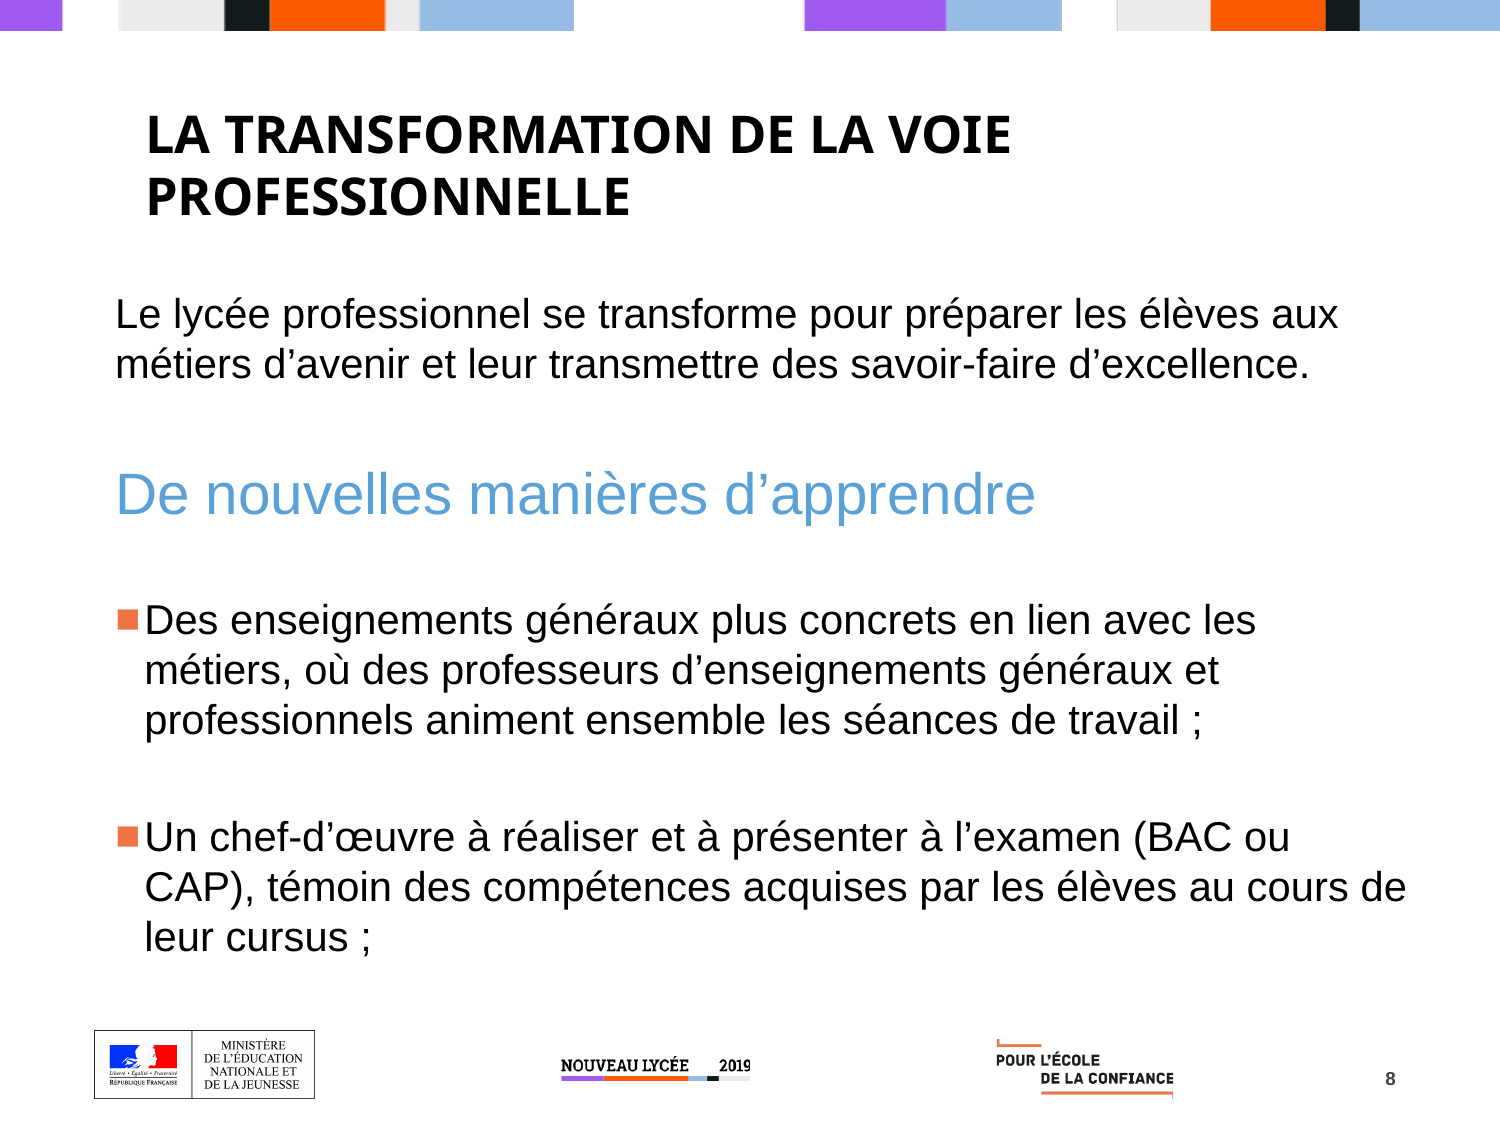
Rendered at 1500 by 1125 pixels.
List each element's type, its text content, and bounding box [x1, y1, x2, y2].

picture [94, 1030, 315, 1099]
title La transformation de la voie professionnelle [130, 58, 1424, 269]
slide_number <numéro> [1337, 1048, 1411, 1109]
list Le lycée professionnel se transforme pour préparer les élèves aux métiers d’avenir et leur transmettre des savoir-faire d’excellence. De nouvelles manières d’apprendre Des enseignements généraux plus concrets en lien avec les métiers, où des professeurs d’enseignements généraux et professionnels animent ensemble les séances de travail ; Un chef-d’œuvre à réaliser et à présenter à l’examen (BAC ou CAP), témoin des compétences acquises par les élèves au cours de leur cursus ; [100, 278, 1428, 967]
